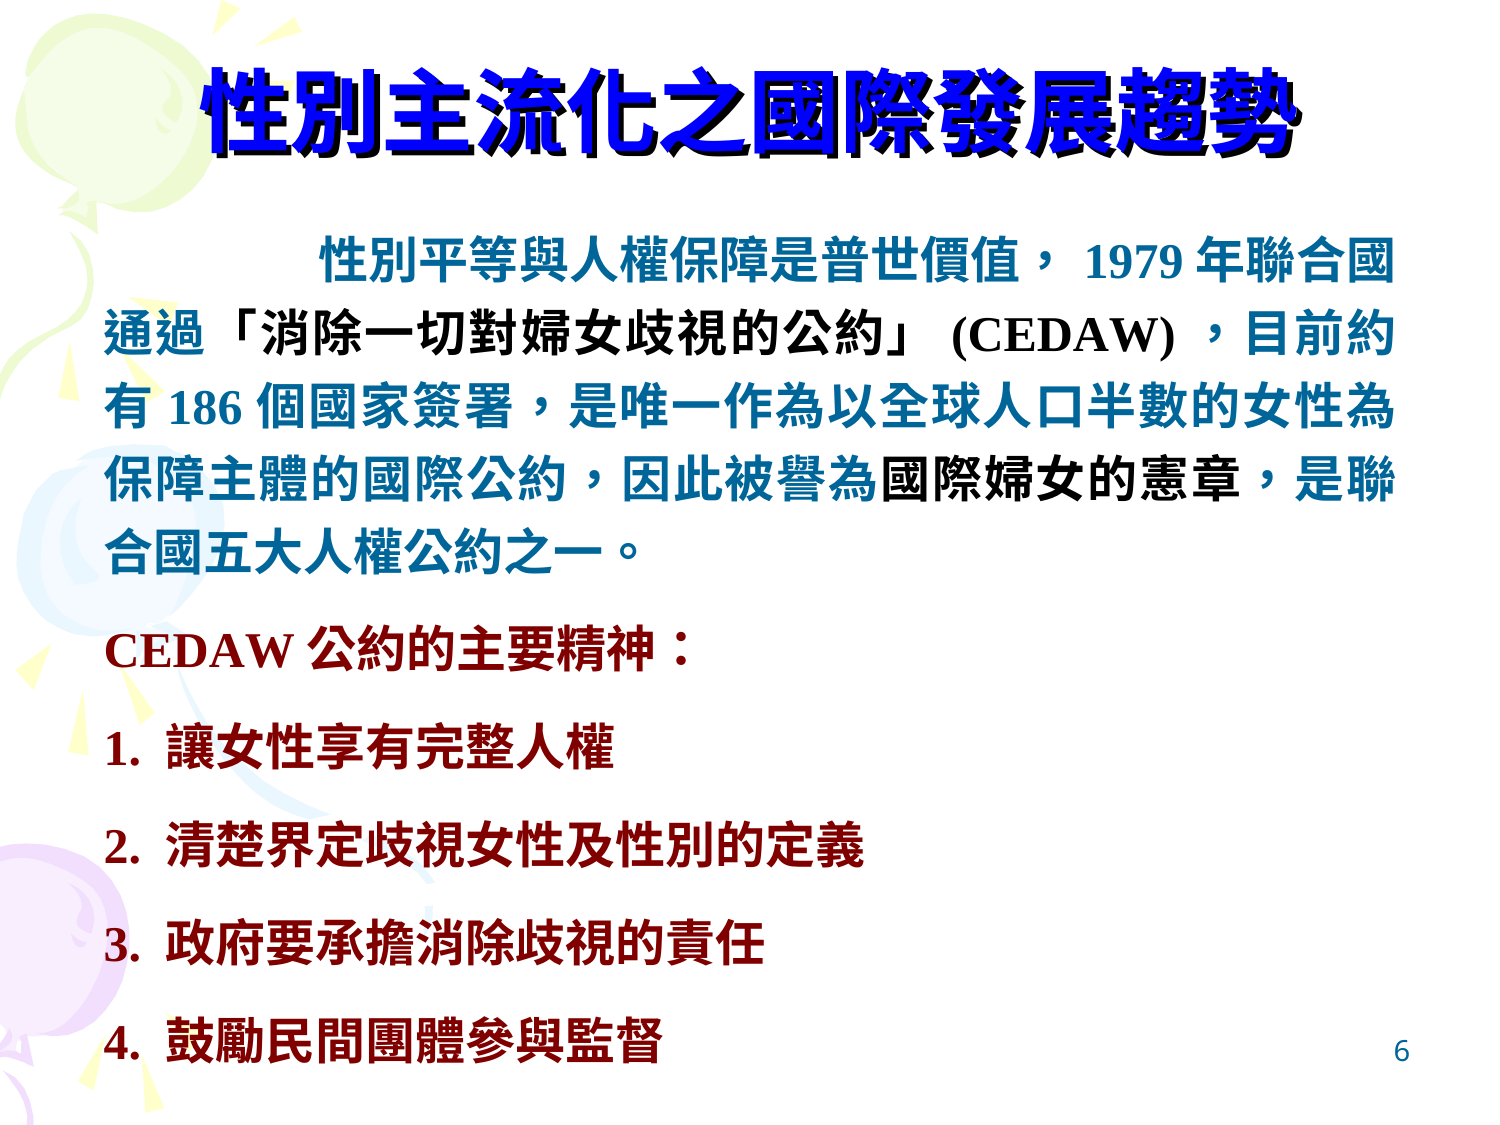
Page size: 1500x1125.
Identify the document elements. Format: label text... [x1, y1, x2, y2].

title 性別主流化之國際發展趨勢 [72, 16, 1426, 173]
list 性別平等與人權保障是普世價值，1979年聯合國通過「消除一切對婦女歧視的公約」(CEDAW)，目前約有186個國家簽署，是唯一作為以全球人口半數的女性為保障主體的國際公約，因此被譽為國際婦女的憲章，是聯合國五大人權公約之一。 CEDAW公約的主要精神： 1. 讓女性享有完整人權 2. 清楚界定歧視女性及性別的定義 3. 政府要承擔消除歧視的責任 4. 鼓勵民間團體參與監督 [88, 208, 1412, 1094]
text_box <編號> [1074, 1024, 1426, 1100]
